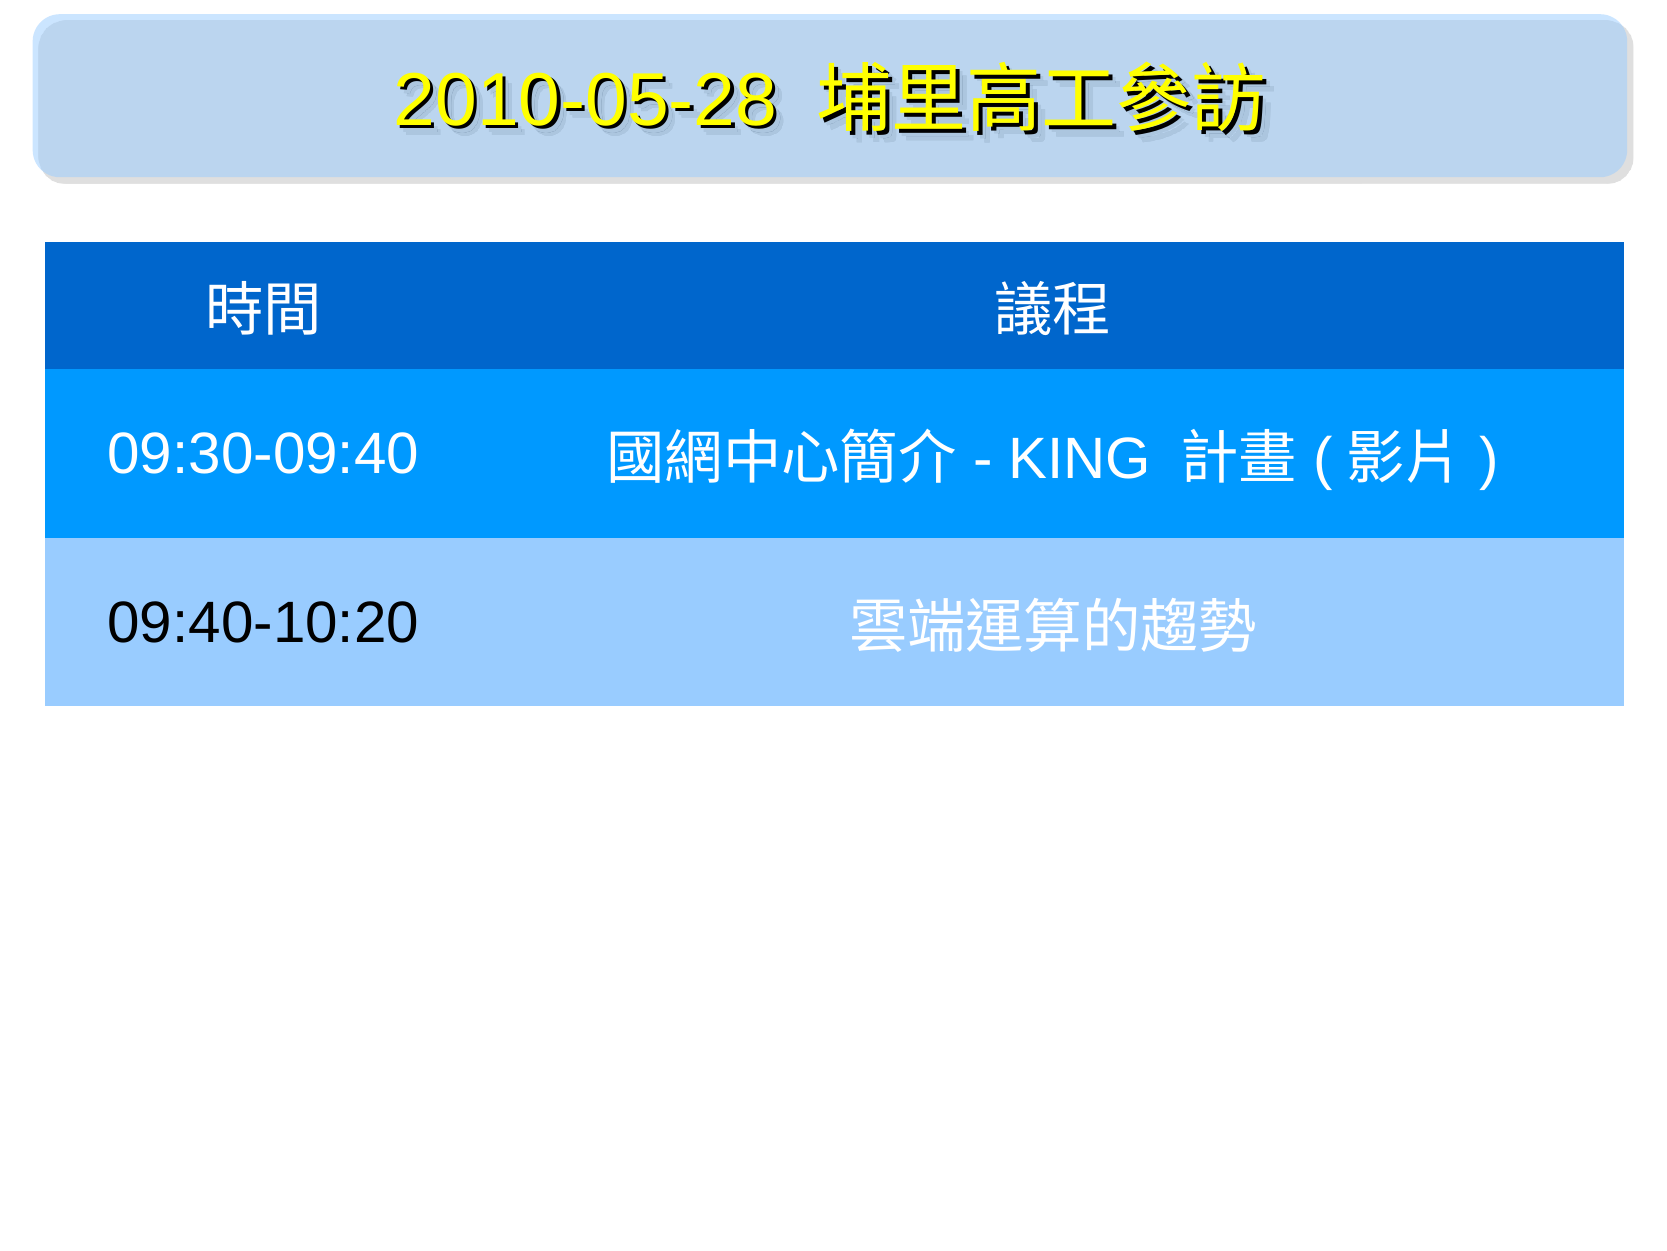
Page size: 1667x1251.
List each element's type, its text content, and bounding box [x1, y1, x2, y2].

table_header 時間 [45, 242, 482, 369]
table_cell 09:40-10:20 [45, 538, 482, 706]
table_cell 09:30-09:40 [45, 369, 482, 538]
table_header 議程 [482, 242, 1624, 369]
table_cell 國網中心簡介- KING 計畫(影片) [482, 369, 1624, 538]
text_box 2010-05-28 埔里高工參訪 [32, 14, 1628, 178]
table_cell 雲端運算的趨勢 [482, 538, 1624, 706]
